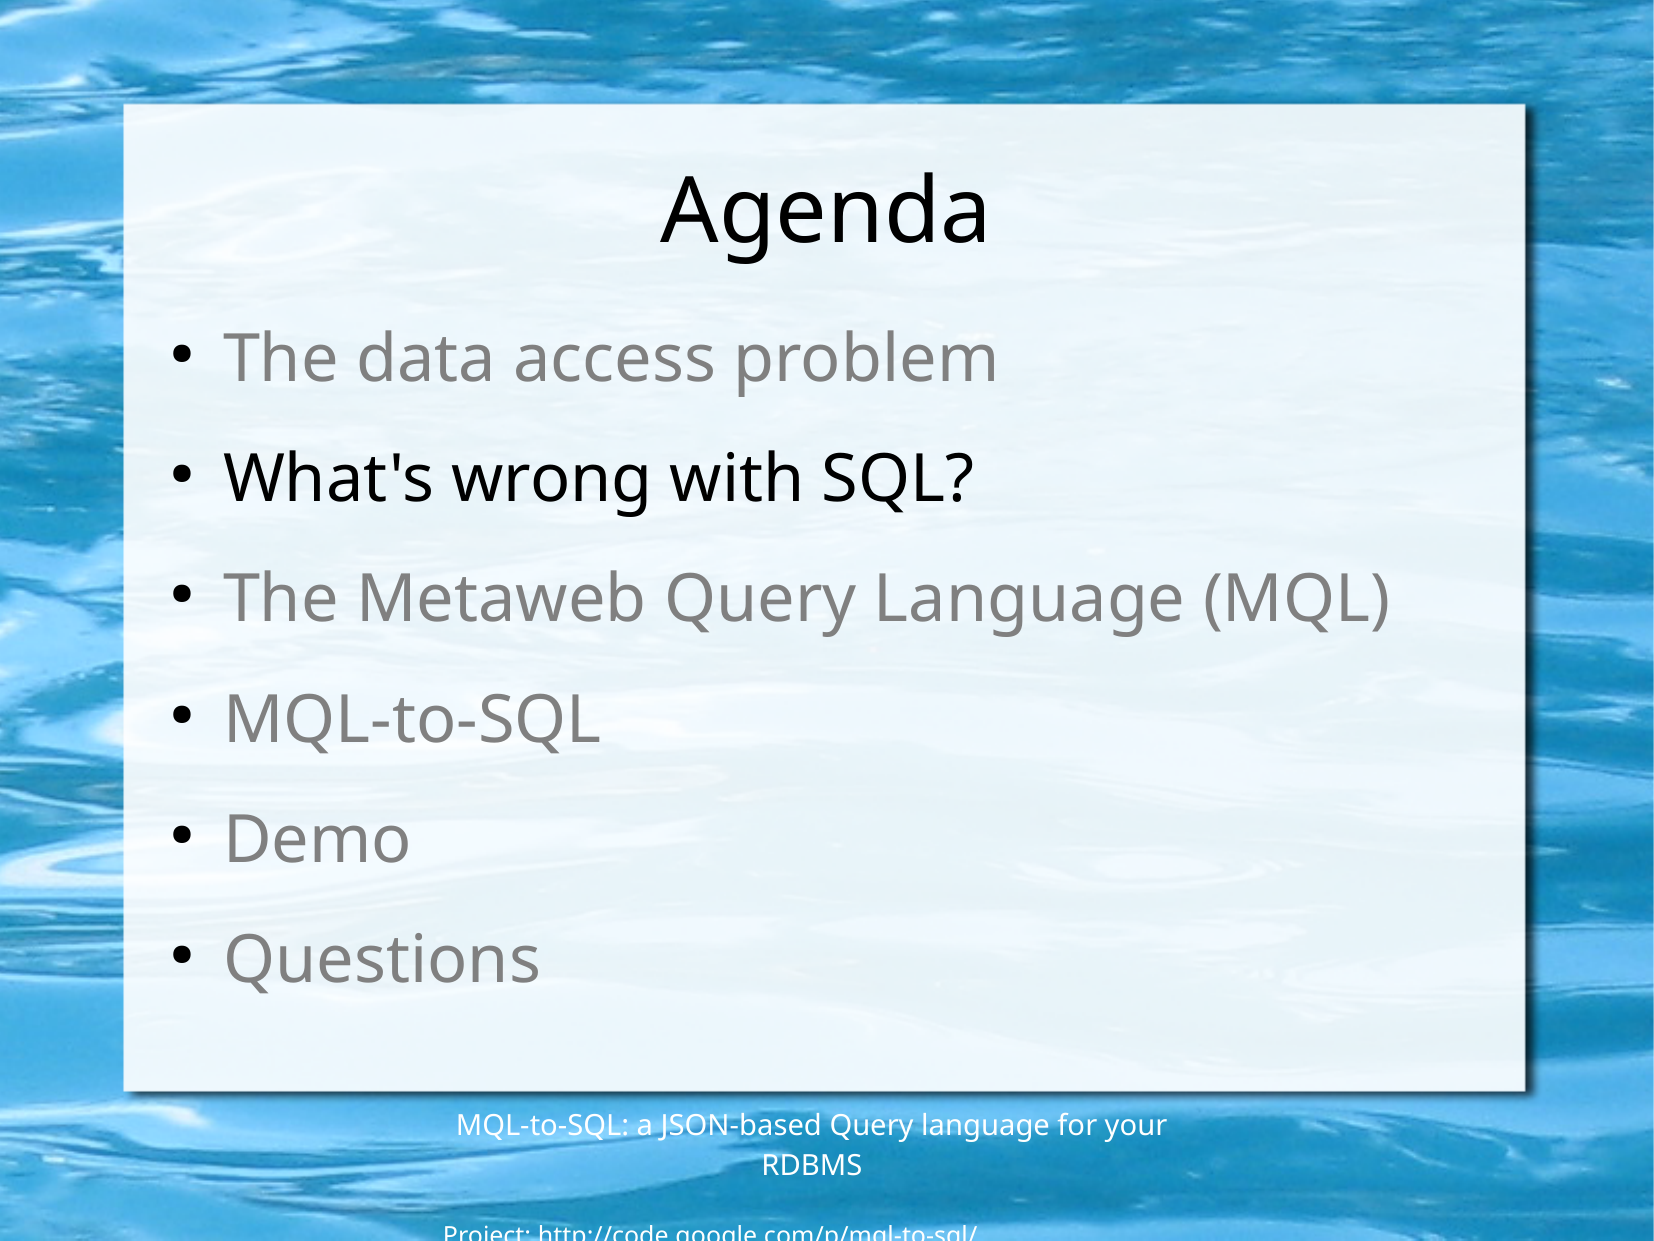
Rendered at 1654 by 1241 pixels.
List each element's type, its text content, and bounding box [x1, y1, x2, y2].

picture [447, 1228, 454, 1235]
picture [575, 1232, 583, 1241]
picture [725, 1232, 732, 1241]
title Agenda [147, 118, 1506, 296]
picture [628, 1232, 635, 1241]
picture [541, 1232, 548, 1241]
picture [950, 1232, 957, 1241]
picture [643, 1232, 650, 1241]
picture [914, 1232, 921, 1241]
picture [804, 1232, 810, 1241]
picture [795, 1232, 802, 1241]
picture [694, 1232, 701, 1241]
picture [780, 1232, 787, 1241]
picture [827, 1232, 835, 1241]
picture [0, 0, 1654, 1241]
picture [852, 1232, 859, 1241]
picture [876, 1232, 883, 1241]
picture [679, 1232, 686, 1241]
picture [861, 1232, 867, 1241]
picture [471, 1232, 478, 1241]
list The data access problem What's wrong with SQL? The Metaweb Query Language (MQL) MQL-to-SQL Demo Questions [152, 310, 1511, 925]
picture [710, 1232, 717, 1241]
